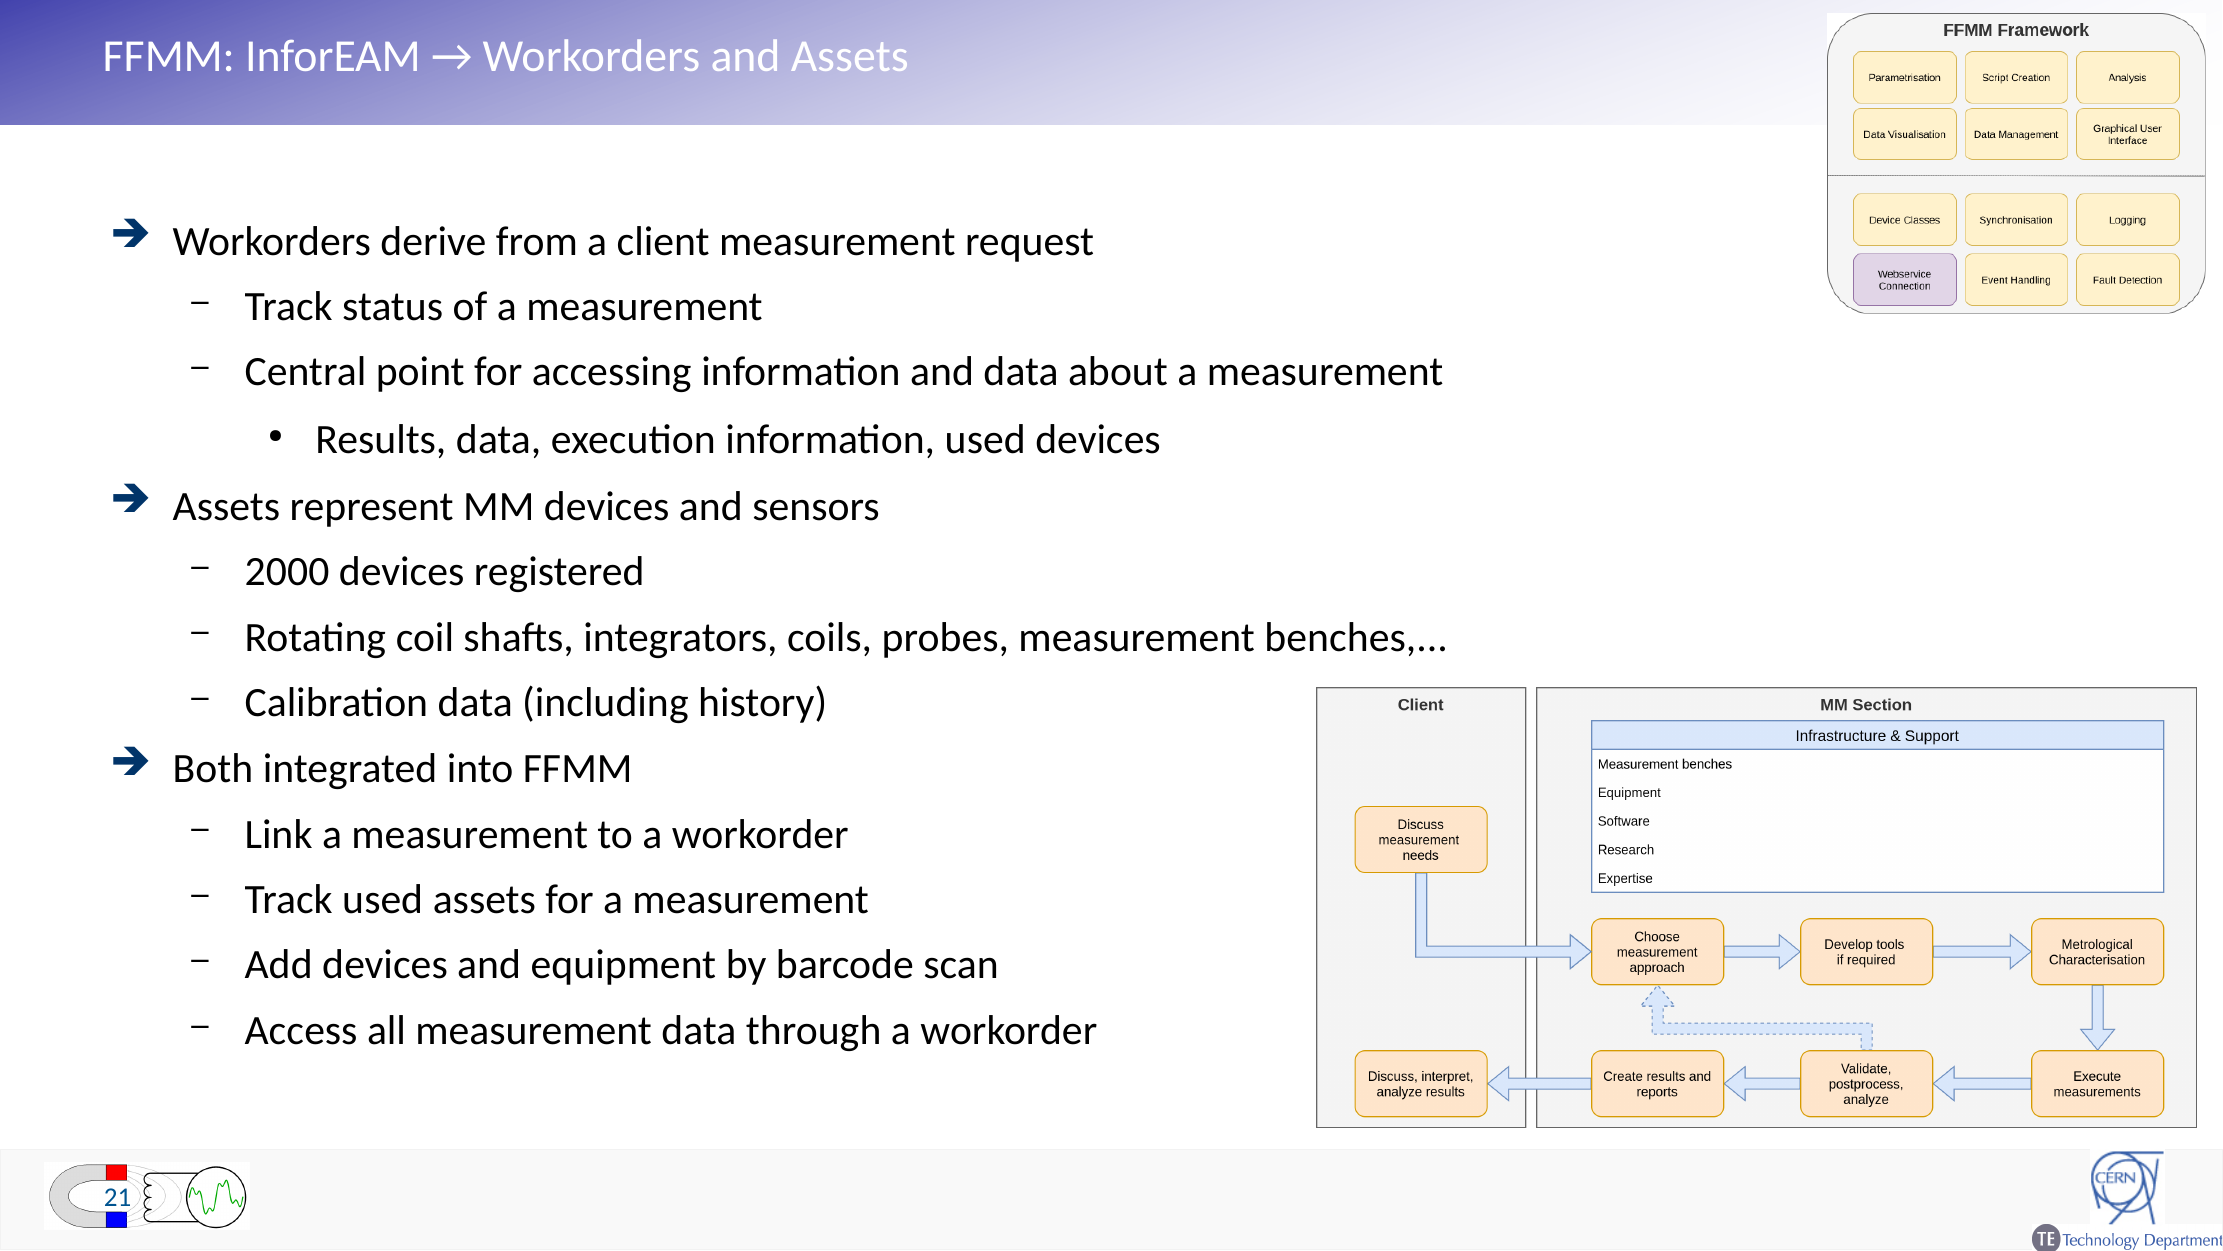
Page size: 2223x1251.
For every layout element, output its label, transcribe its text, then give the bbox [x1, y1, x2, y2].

list Workorders derive from a client measurement request Track status of a measurement Central point for accessing information and data about a measurement Results, data, execution information, used devices Assets represent MM devices and sensors 2000 devices registered Rotating coil shafts, integrators, coils, probes, measurement benches,... Calibration data (including history) Both integrated into FFMM Link a measurement to a workorder Track used assets for a measurement Add devices and equipment by barcode scan Access all measurement data through a workorder [94, 175, 2112, 1100]
title FFMM: InforEAM → Workorders and Assets [94, 0, 1528, 107]
picture [1827, 13, 2206, 314]
picture [1316, 687, 2197, 1128]
picture [2032, 1149, 2223, 1251]
picture [44, 1162, 250, 1230]
